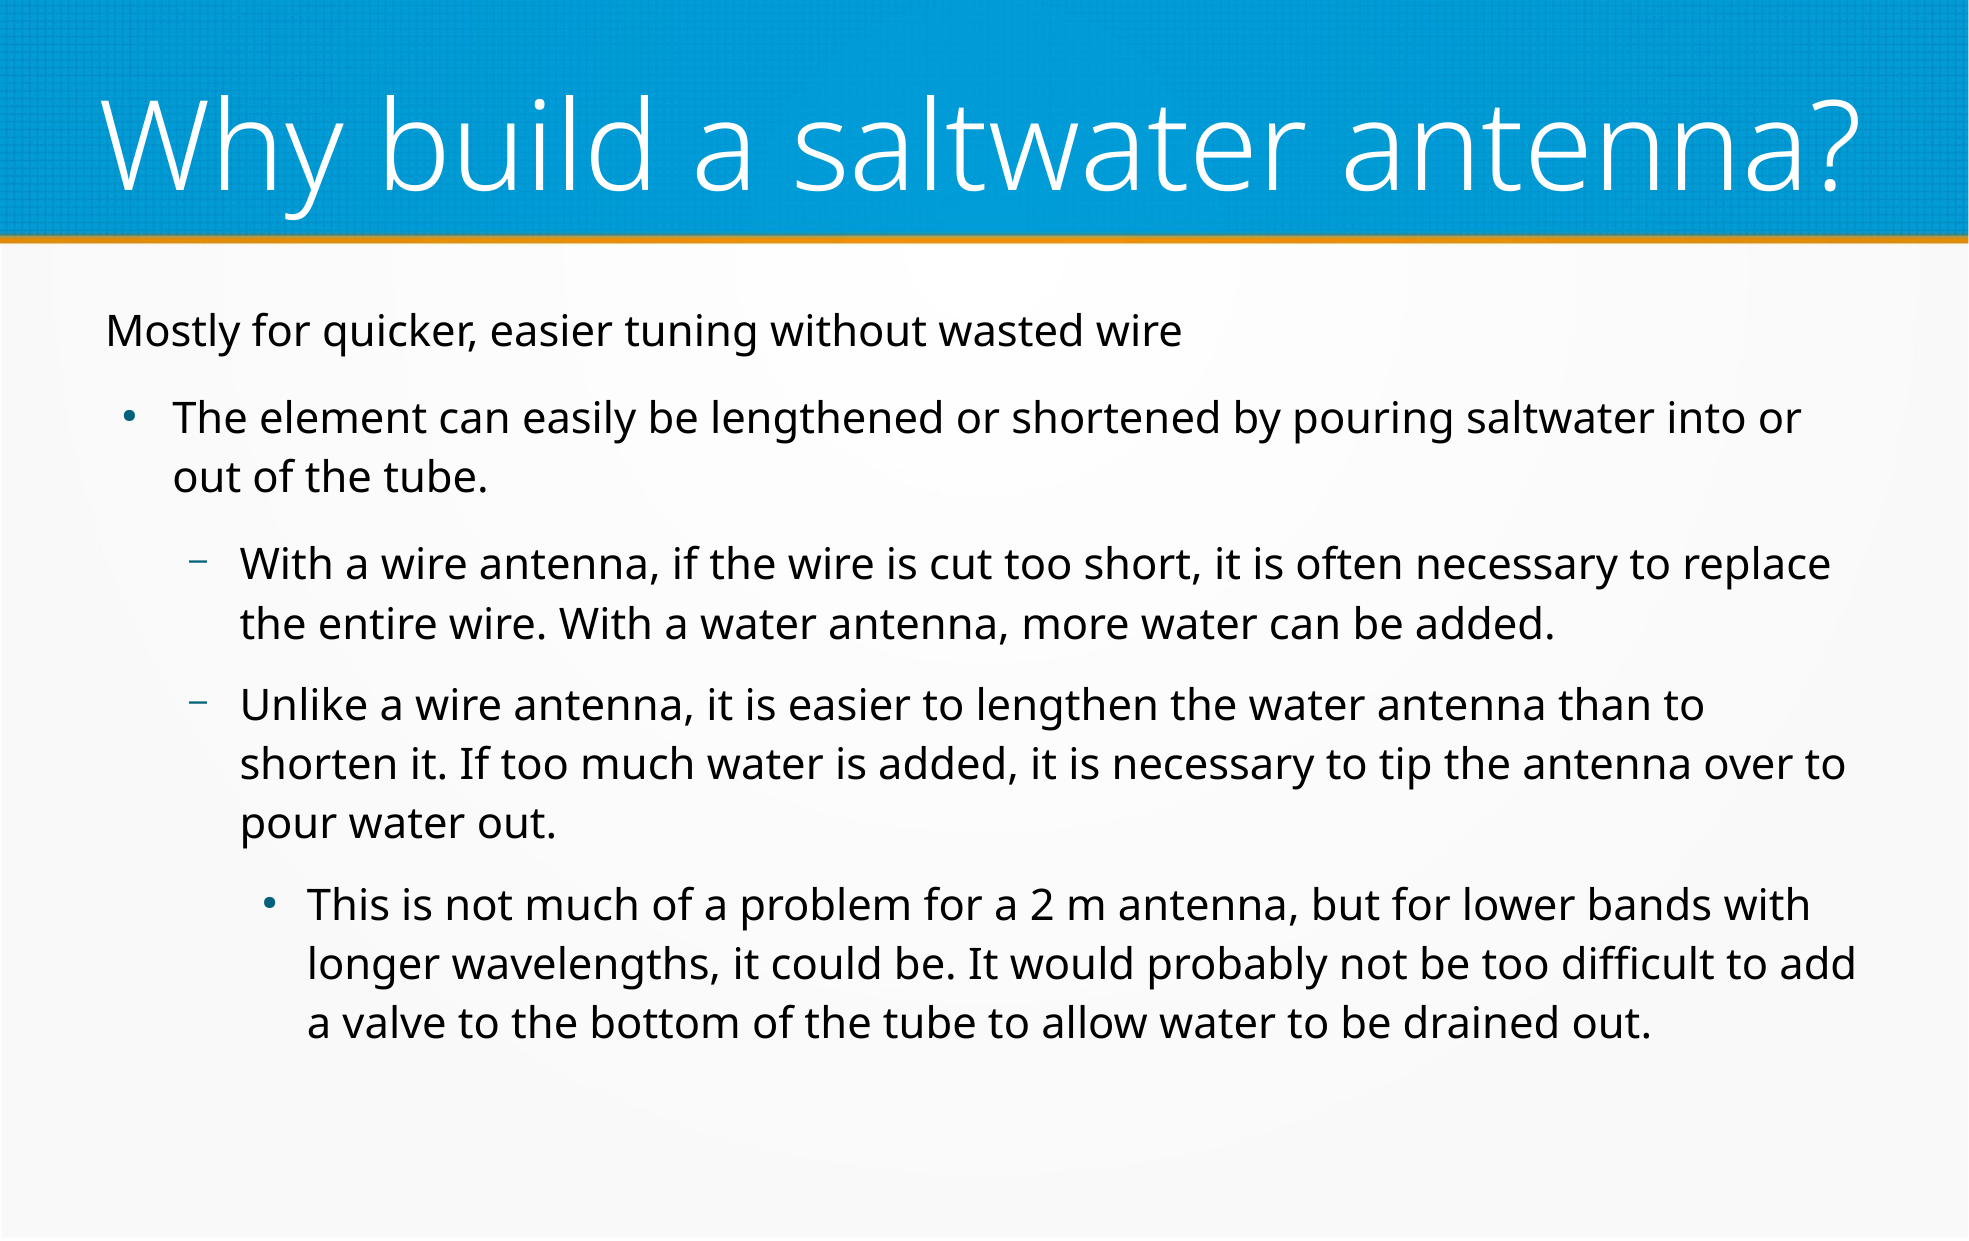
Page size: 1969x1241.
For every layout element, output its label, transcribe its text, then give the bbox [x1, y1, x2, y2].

title Why build a saltwater antenna? [98, 19, 1870, 227]
list Mostly for quicker, easier tuning without wasted wire The element can easily be lengthened or shortened by pouring saltwater into or out of the tube. With a wire antenna, if the wire is cut too short, it is often necessary to replace the entire wire. With a water antenna, more water can be added. Unlike a wire antenna, it is easier to lengthen the water antenna than to shorten it. If too much water is added, it is necessary to tip the antenna over to pour water out. This is not much of a problem for a 2 m antenna, but for lower bands with longer wavelengths, it could be. It would probably not be too difficult to add a valve to the bottom of the tube to allow water to be drained out. [105, 300, 1867, 1066]
picture [0, 233, 1969, 1241]
